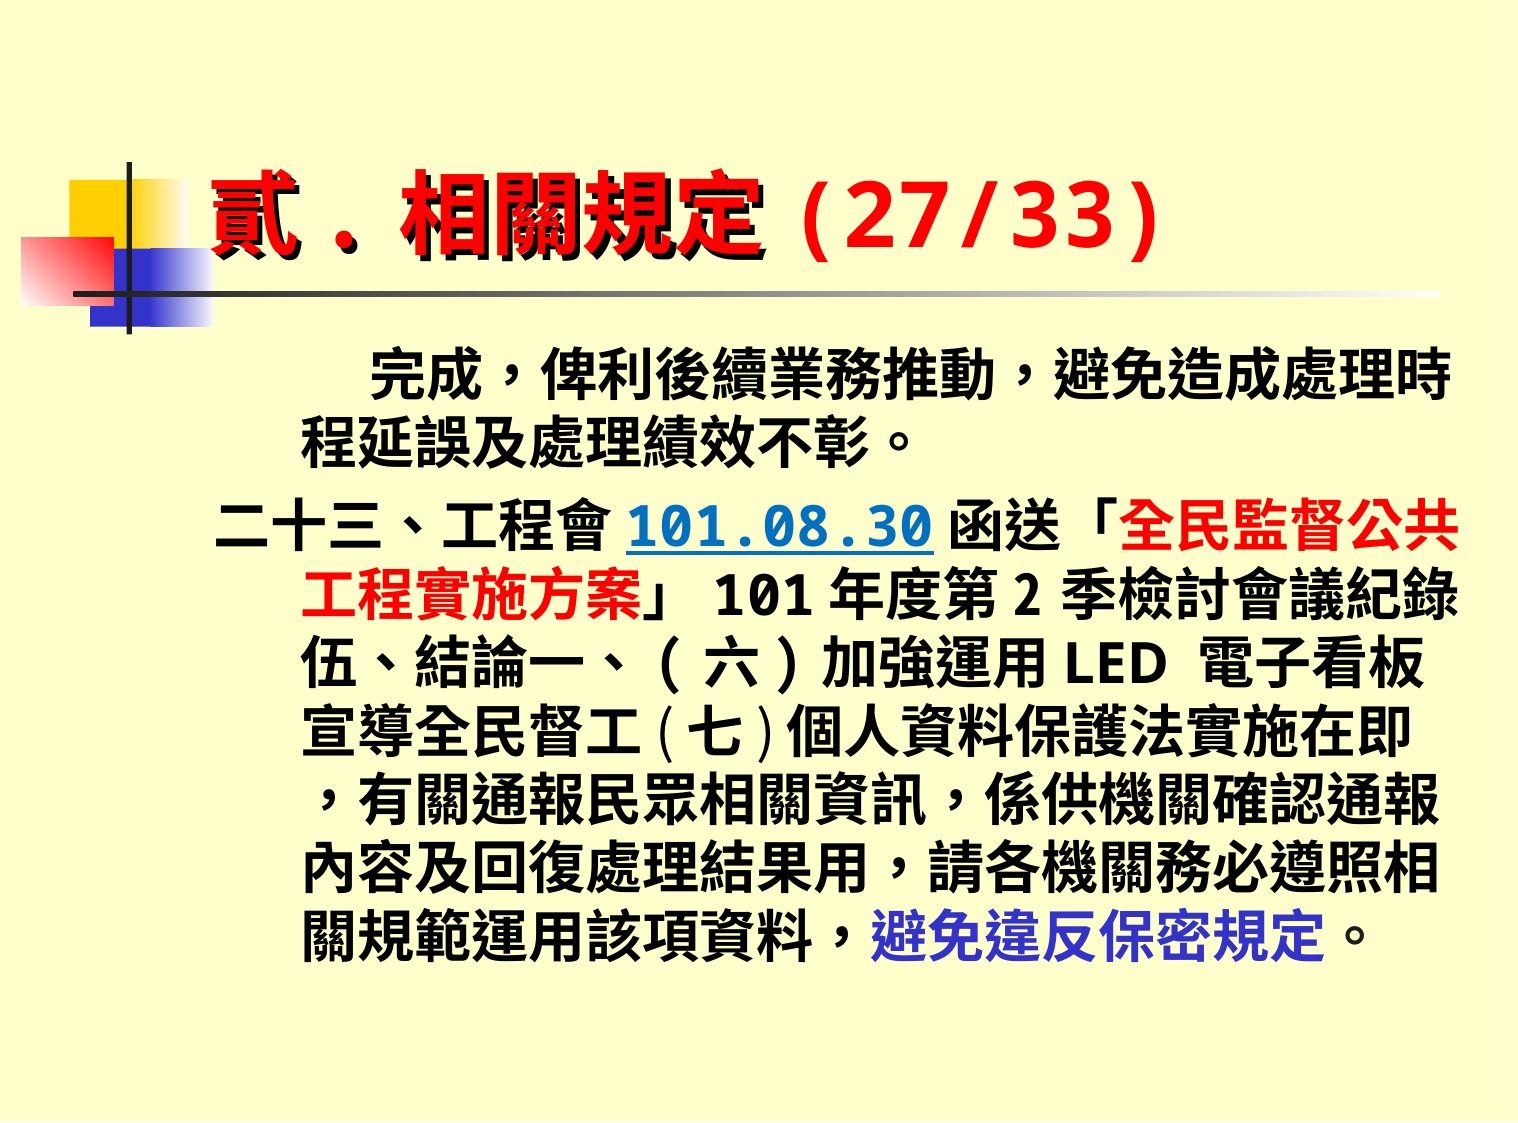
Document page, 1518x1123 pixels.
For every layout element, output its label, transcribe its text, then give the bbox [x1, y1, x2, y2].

title 貳.相關規定(27/33) [191, 35, 1485, 275]
list 完成，俾利後續業務推動，避免造成處理時程延誤及處理績效不彰。 二十三、工程會101.08.30函送「全民監督公共工程實施方案」101年度第2季檢討會議紀錄伍、結論一、(六)加強運用LED 電子看板宣導全民督工(七)個人資料保護法實施在即，有關通報民眾相關資訊，係供機關確認通報內容及回復處理結果用，請各機關務必遵照相關規範運用該項資料，避免違反保密規定。 [196, 330, 1487, 1004]
